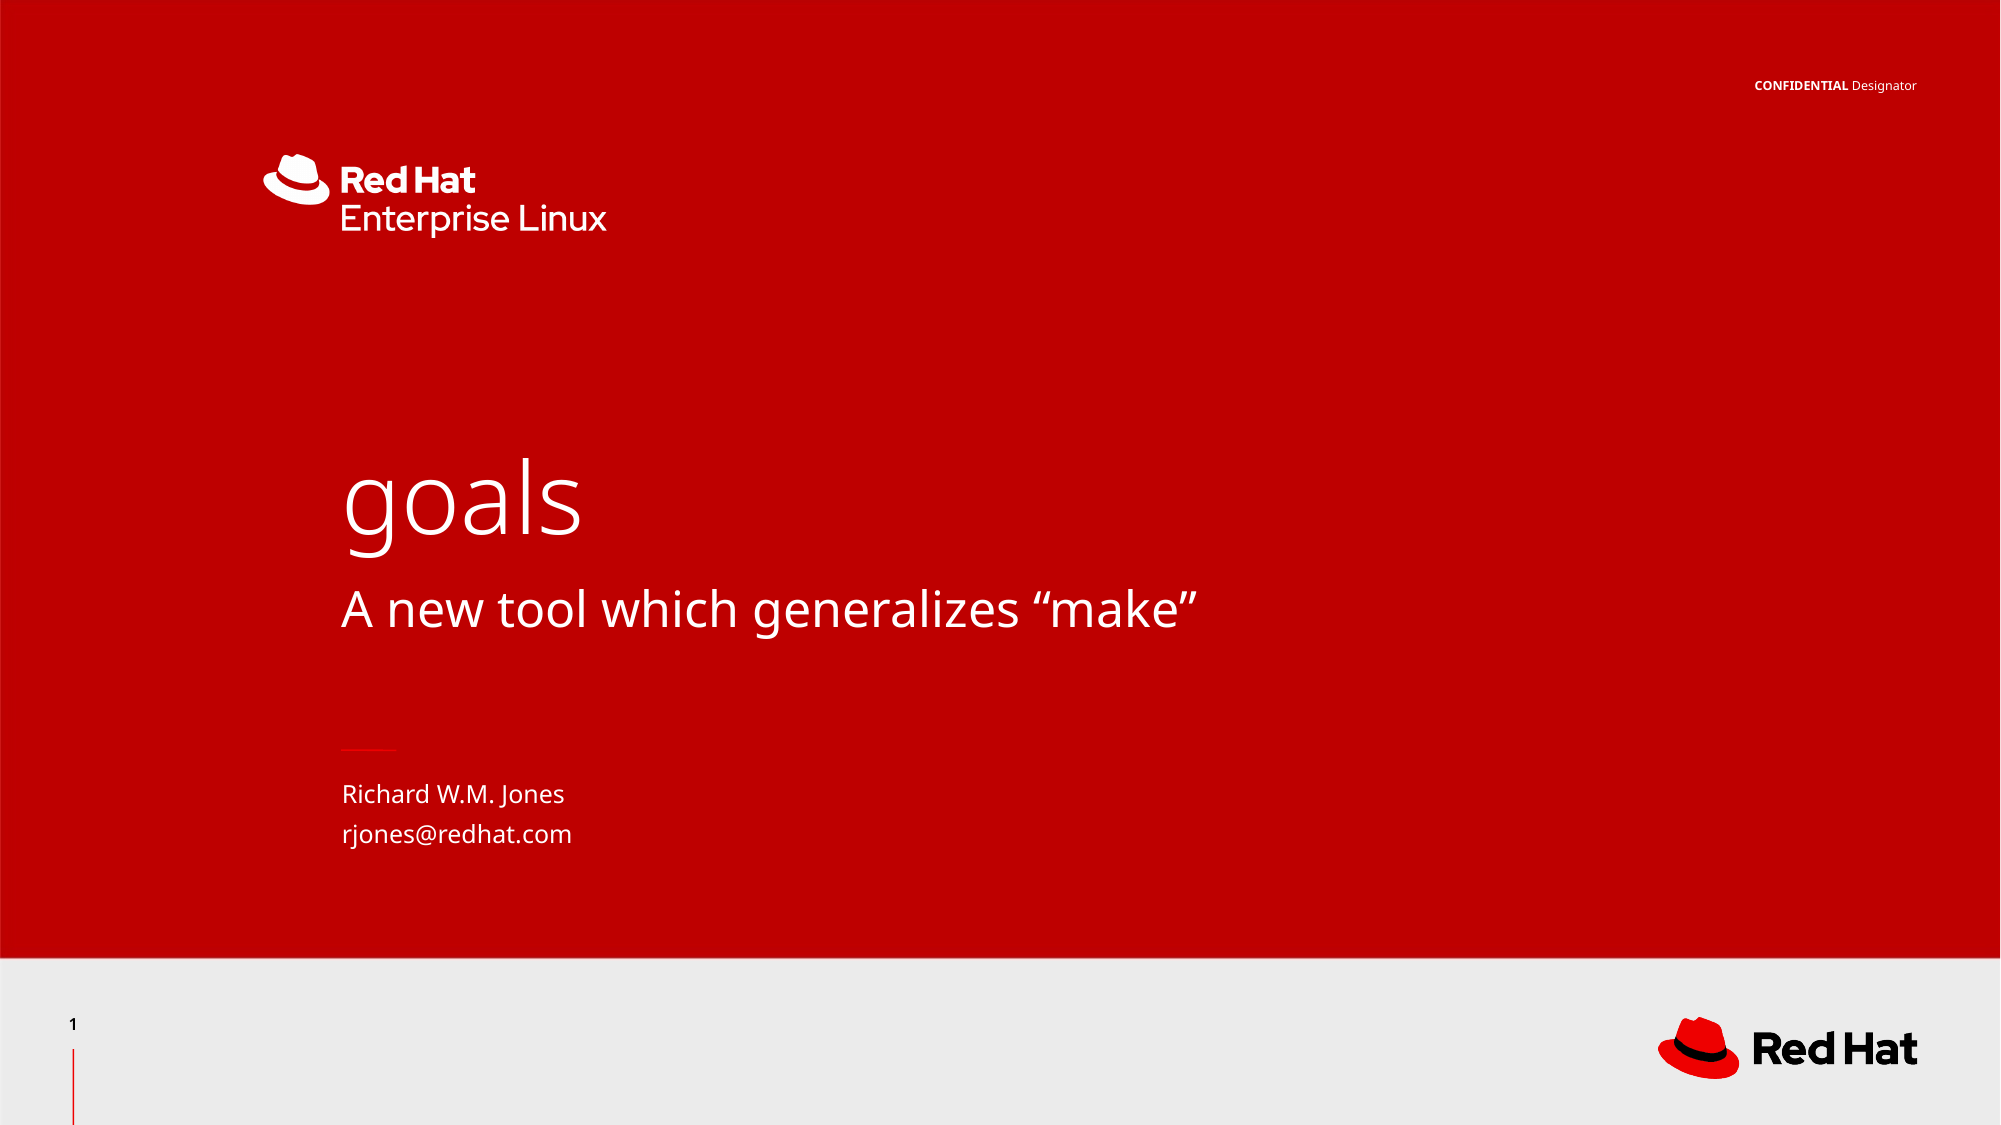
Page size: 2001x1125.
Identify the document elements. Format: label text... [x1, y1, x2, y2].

title goals [341, 307, 1564, 555]
text_box A new tool which generalizes “make” [341, 577, 1578, 728]
text_box Richard W.M. Jones rjones@redhat.com [341, 767, 677, 868]
picture [0, 0, 2001, 1125]
